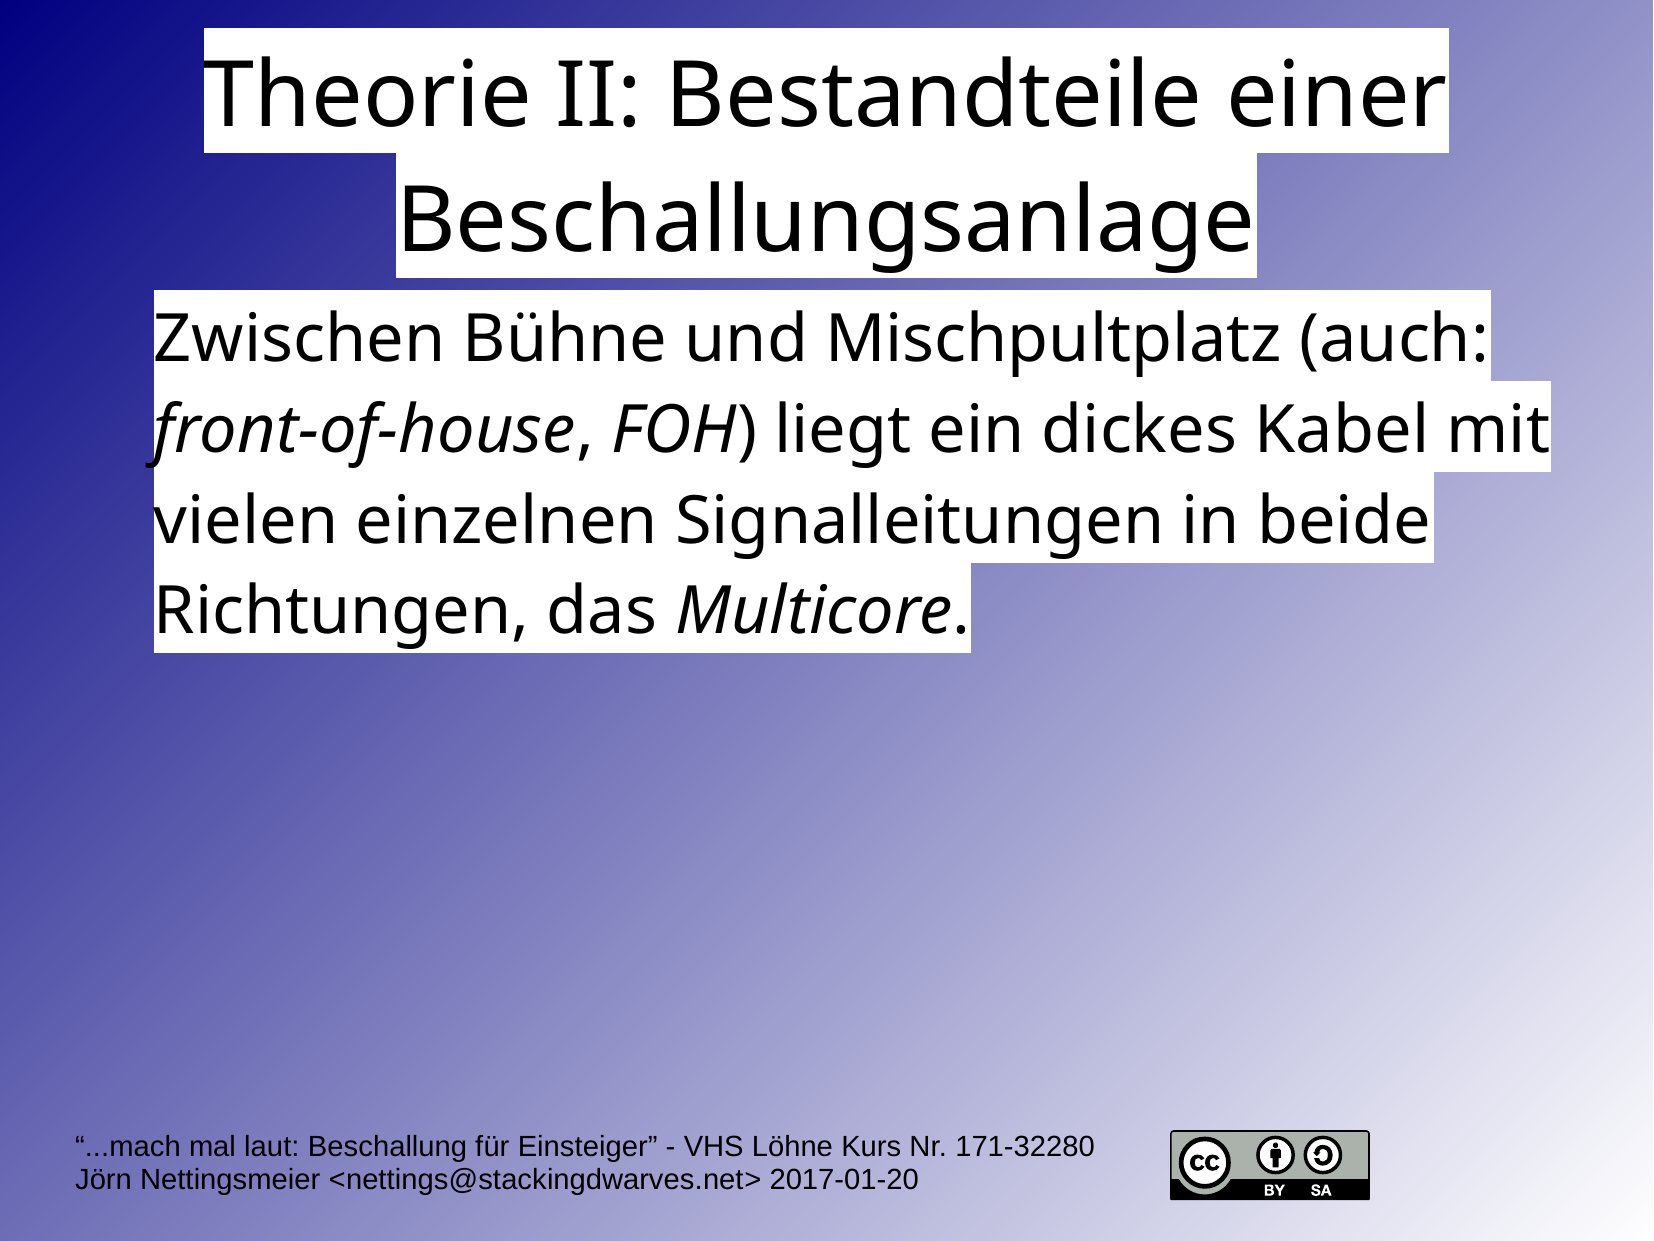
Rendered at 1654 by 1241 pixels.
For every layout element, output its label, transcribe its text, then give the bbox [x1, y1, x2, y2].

list Zwischen Bühne und Mischpultplatz (auch: front-of-house, FOH) liegt ein dickes Kabel mit vielen einzelnen Signalleitungen in beide Richtungen, das Multicore. [82, 290, 1571, 1010]
title Theorie II: Bestandteile einer Beschallungsanlage [82, 27, 1571, 279]
